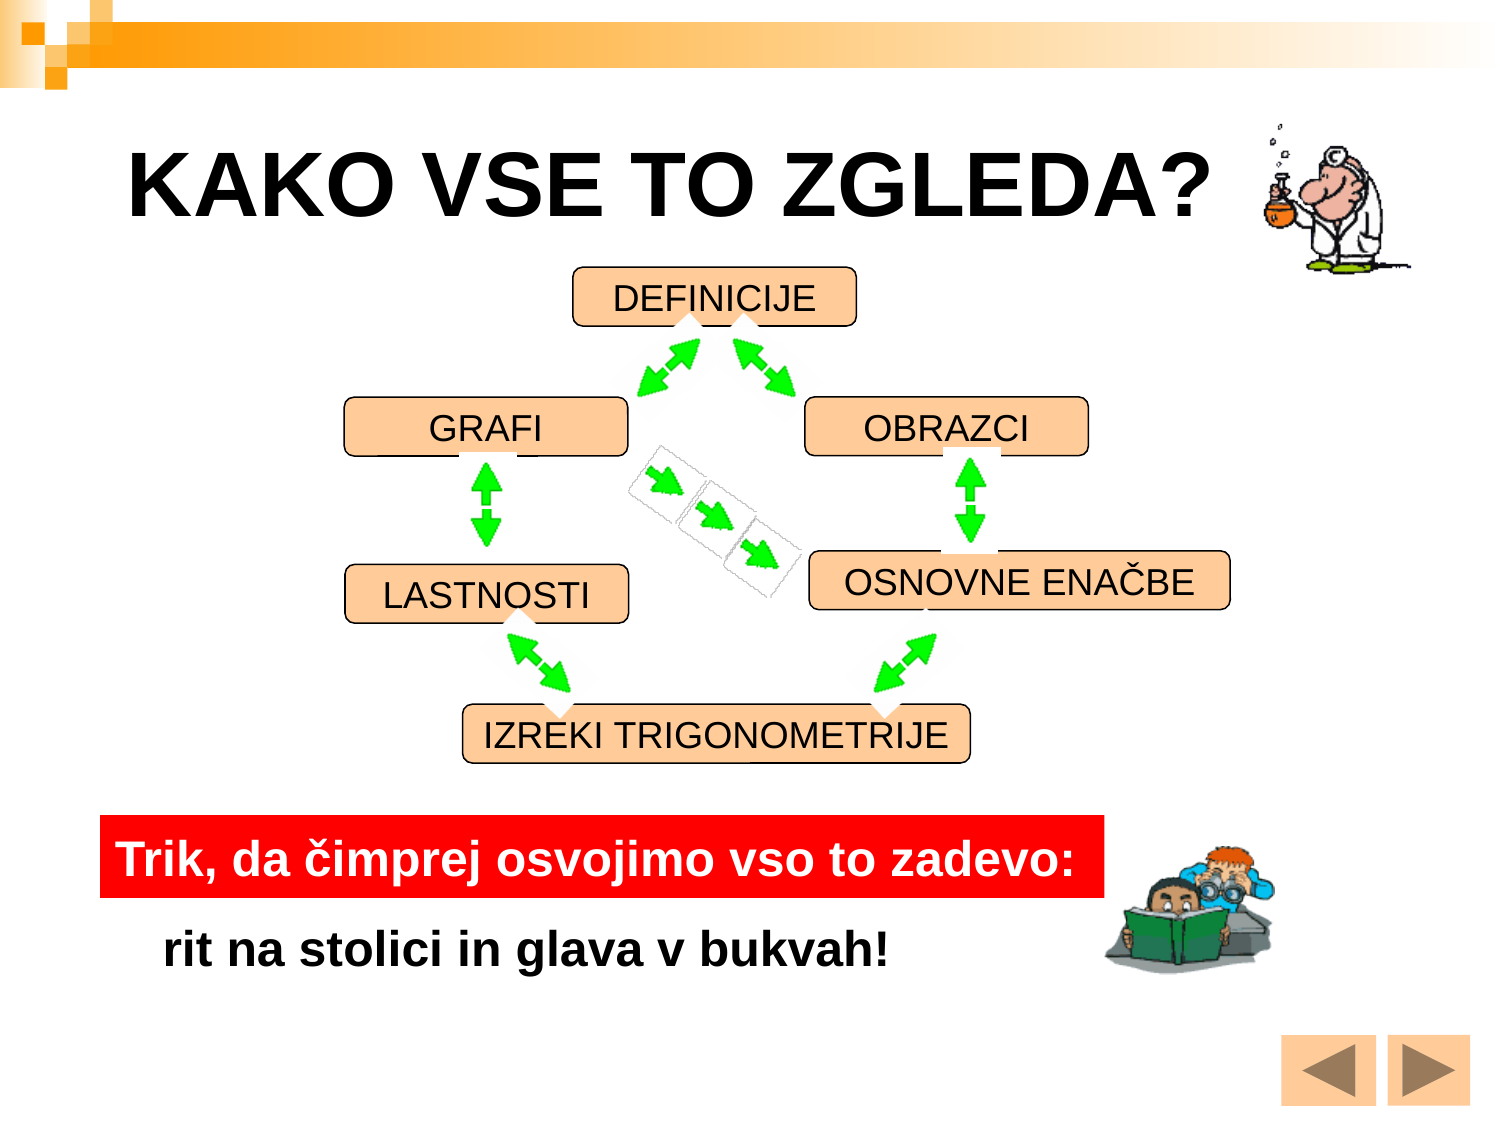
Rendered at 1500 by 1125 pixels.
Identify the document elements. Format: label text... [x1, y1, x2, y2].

picture [609, 312, 823, 423]
text_box tg=a [689, 22, 693, 67]
picture [628, 445, 707, 524]
text_box LASTNOSTI [508, 585, 527, 606]
picture [846, 607, 964, 719]
picture [941, 447, 1001, 554]
picture [1234, 113, 1443, 286]
picture [678, 480, 802, 598]
text_box OSNOVNE ENAČBE [809, 550, 1231, 610]
text_box rit na stolici in glava v bukvah! [147, 893, 1010, 1000]
text_box IZREKI TRIGONOMETRIJE [462, 704, 971, 764]
picture [457, 452, 517, 558]
picture [479, 607, 598, 719]
text_box [1387, 1034, 1471, 1106]
text_box [1281, 1035, 1377, 1106]
text_box Trik, da čimprej osvojimo vso to zadevo: [100, 815, 1105, 898]
text_box LASTNOSTI [345, 564, 629, 624]
text_box OBRAZCI [804, 396, 1089, 456]
picture [1104, 846, 1275, 975]
text_box GRAFI [344, 397, 628, 457]
text_box DEFINICIJE [572, 267, 857, 327]
text_box KAKO VSE TO ZGLEDA? [112, 101, 1390, 259]
